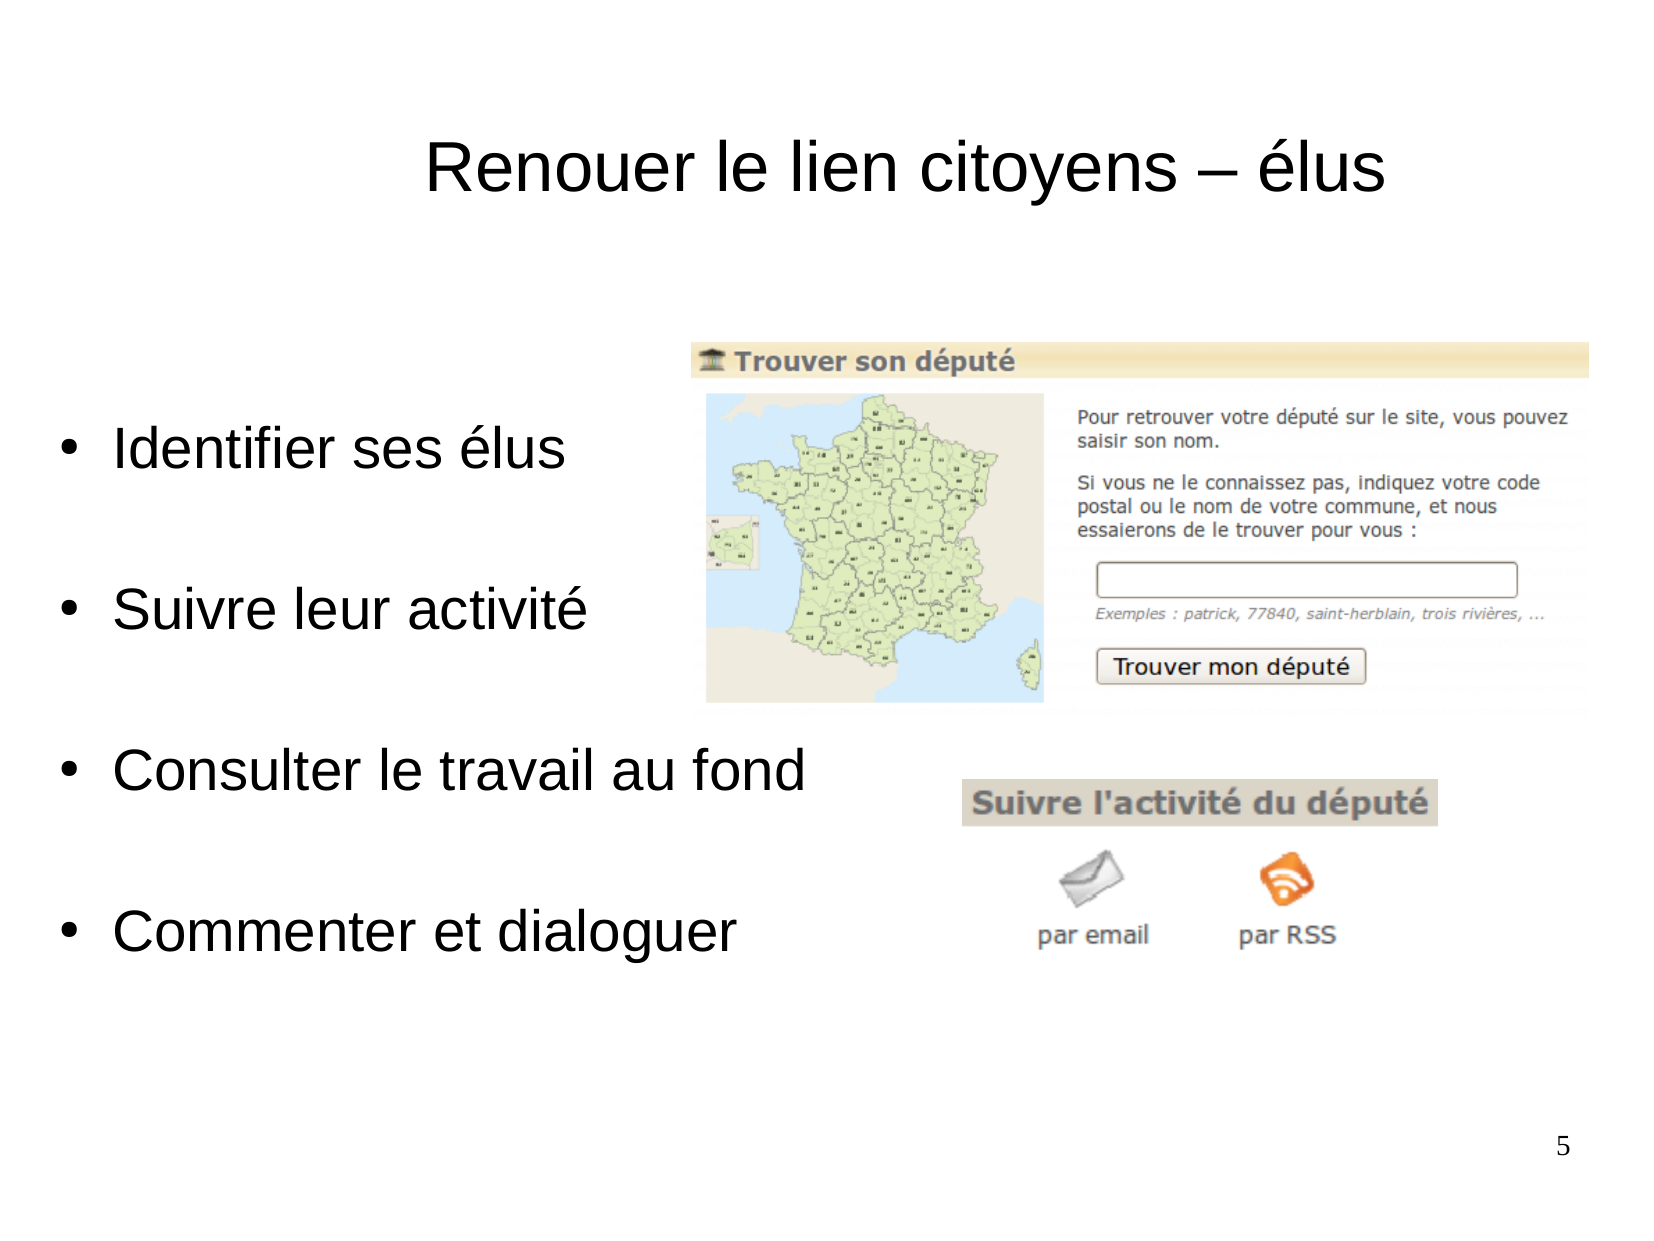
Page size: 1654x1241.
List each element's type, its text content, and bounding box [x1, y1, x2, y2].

picture [691, 342, 1589, 721]
list Identifier ses élus Suivre leur activité Consulter le travail au fond Commenter et dialoguer [41, 415, 898, 1235]
title Renouer le lien citoyens – élus [212, 70, 1601, 264]
picture [962, 779, 1438, 977]
